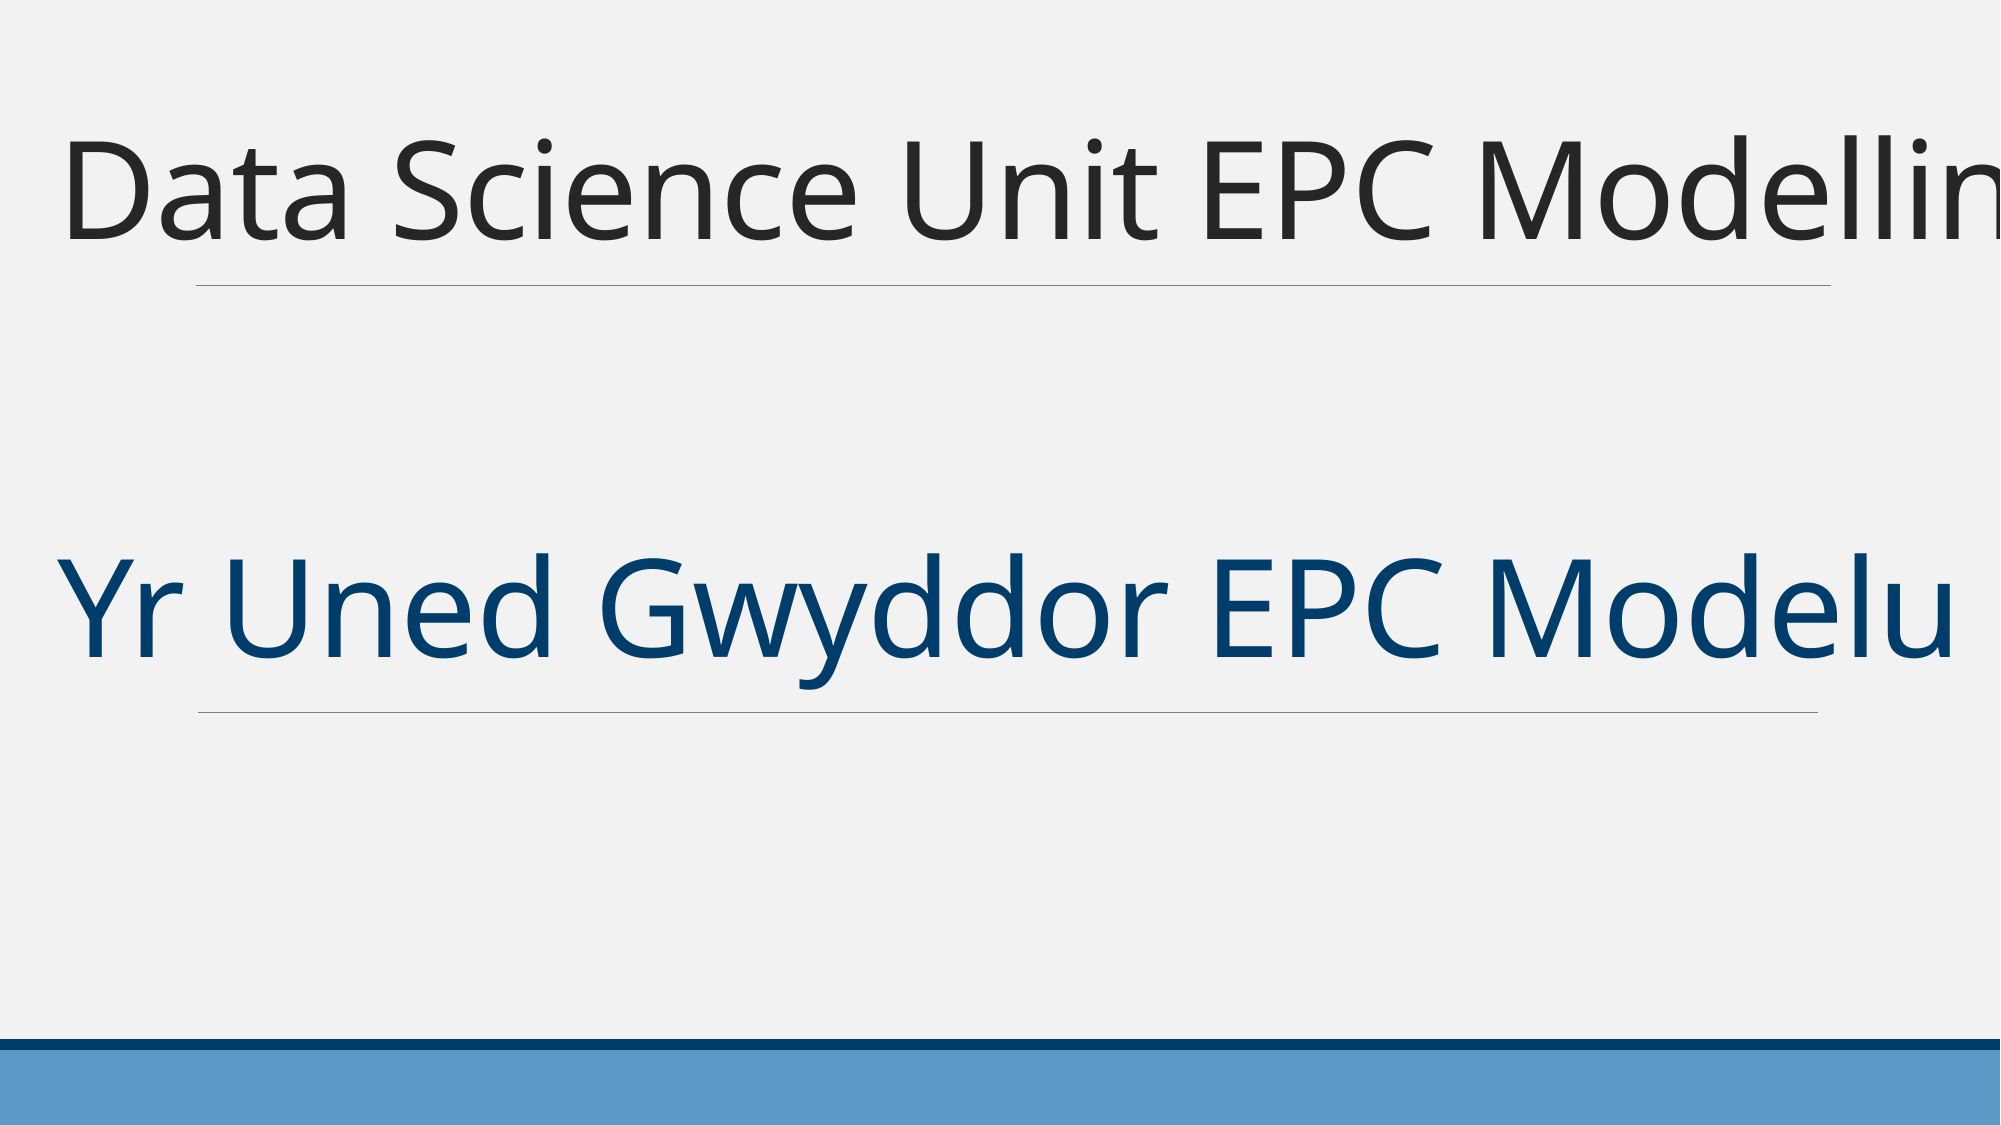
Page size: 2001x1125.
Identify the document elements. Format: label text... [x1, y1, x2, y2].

title Data Science Unit EPC Modelling Yr Uned Gwyddor EPC Modelu [42, 22, 2000, 693]
